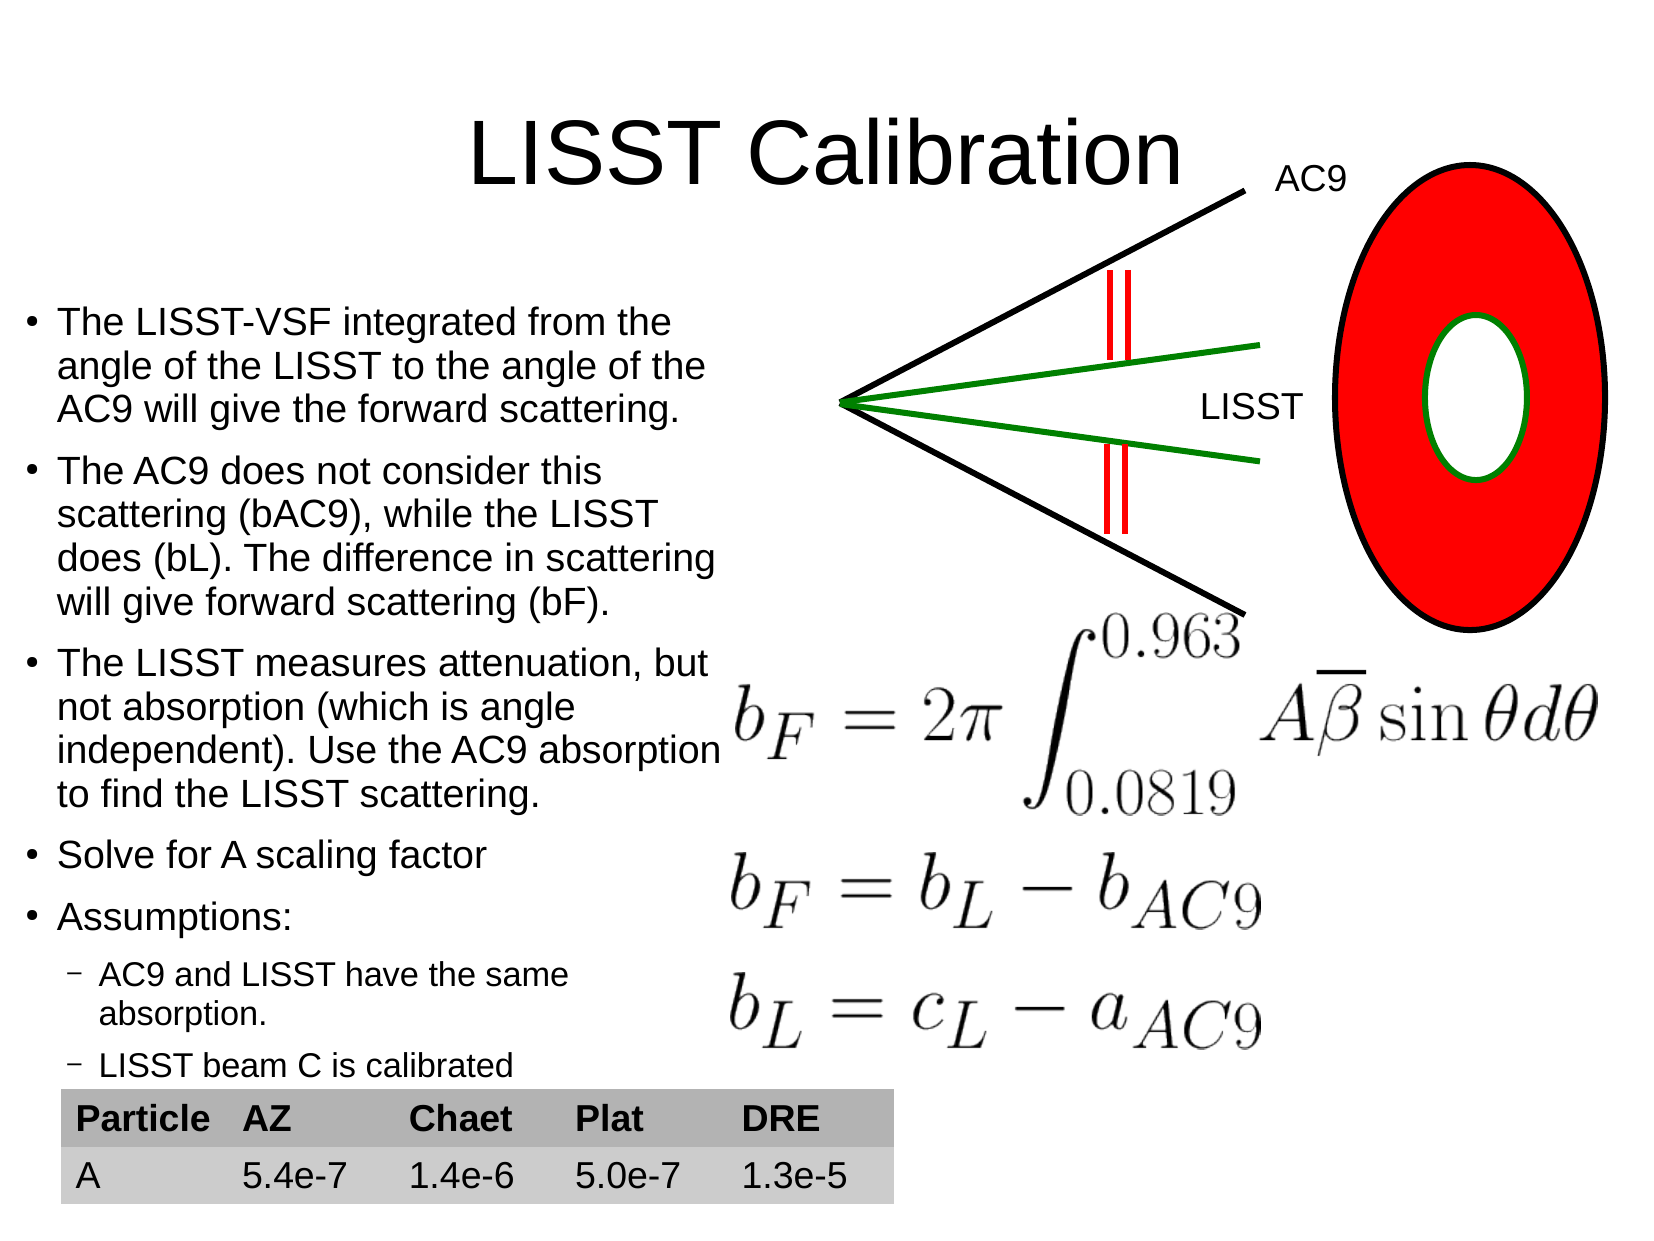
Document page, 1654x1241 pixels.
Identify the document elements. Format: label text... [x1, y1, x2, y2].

table_header Particle [61, 1089, 227, 1147]
picture [735, 612, 1598, 816]
text_box AC9 [1260, 150, 1381, 207]
table_header DRE [727, 1089, 894, 1147]
picture [731, 852, 1261, 930]
table_header Chaet [394, 1089, 560, 1147]
table_cell 1.3e-5 [727, 1147, 894, 1204]
list The LISST-VSF integrated from the angle of the LISST to the angle of the AC9 will give the forward scattering. The AC9 does not consider this scattering (bAC9), while the LISST does (bL). The difference in scattering will give forward scattering (bF). The LISST measures attenuation, but not absorption (which is angle independent). Use the AC9 absorption to find the LISST scattering. Solve for A scaling factor Assumptions: AC9 and LISST have the same absorption. LISST beam C is calibrated Scaling Factor is is angle independent. [15, 300, 736, 1186]
table_header Plat [560, 1089, 727, 1147]
table_header AZ [227, 1089, 394, 1147]
table_cell 5.4e-7 [227, 1147, 394, 1204]
text_box LISST [1185, 378, 1321, 436]
picture [730, 972, 1261, 1050]
title LISST Calibration [82, 49, 1571, 257]
table_cell 5.0e-7 [560, 1147, 727, 1204]
text_box [1335, 165, 1606, 612]
table_cell A [61, 1147, 227, 1204]
table_cell 1.4e-6 [394, 1147, 560, 1204]
